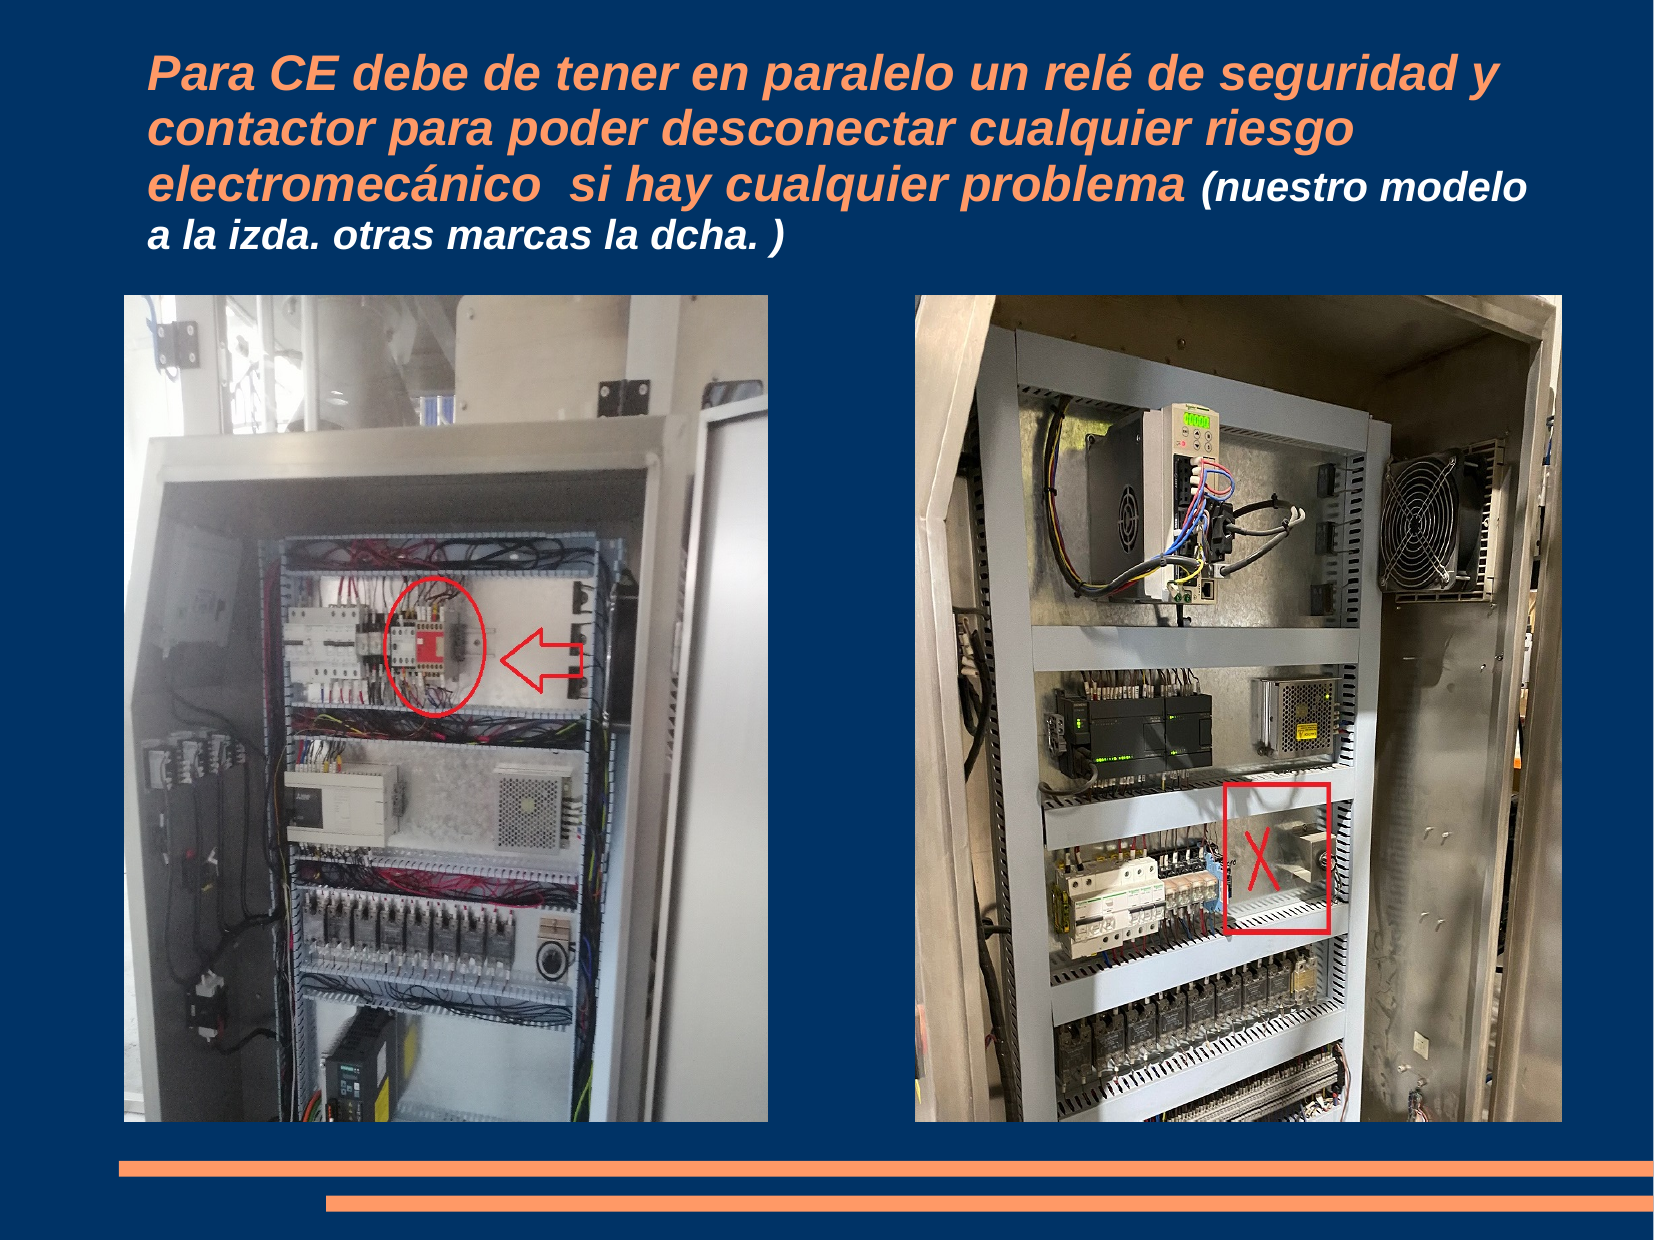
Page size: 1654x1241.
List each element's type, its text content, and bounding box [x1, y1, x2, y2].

picture [124, 295, 768, 1123]
title Para CE debe de tener en paralelo un relé de seguridad y contactor para poder desconectar cualquier riesgo electromecánico si hay cualquier problema (nuestro modelo a la izda. otras marcas la dcha. ) [147, 37, 1560, 266]
picture [915, 295, 1562, 1123]
